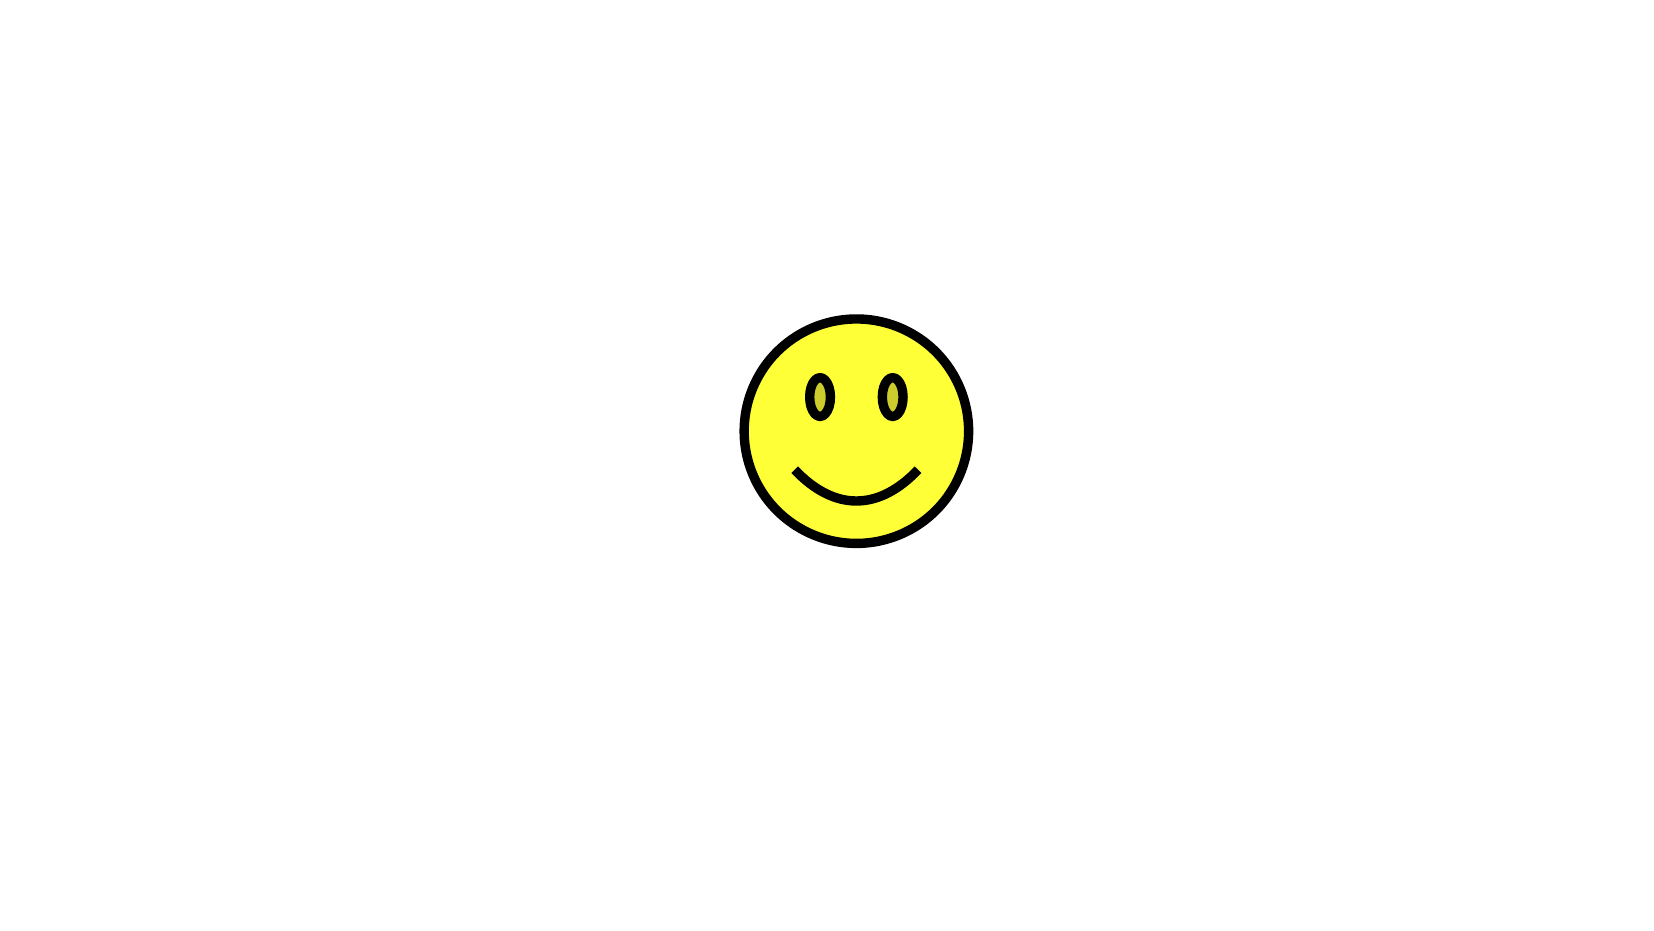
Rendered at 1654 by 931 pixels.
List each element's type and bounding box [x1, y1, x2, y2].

text_box [744, 318, 969, 544]
